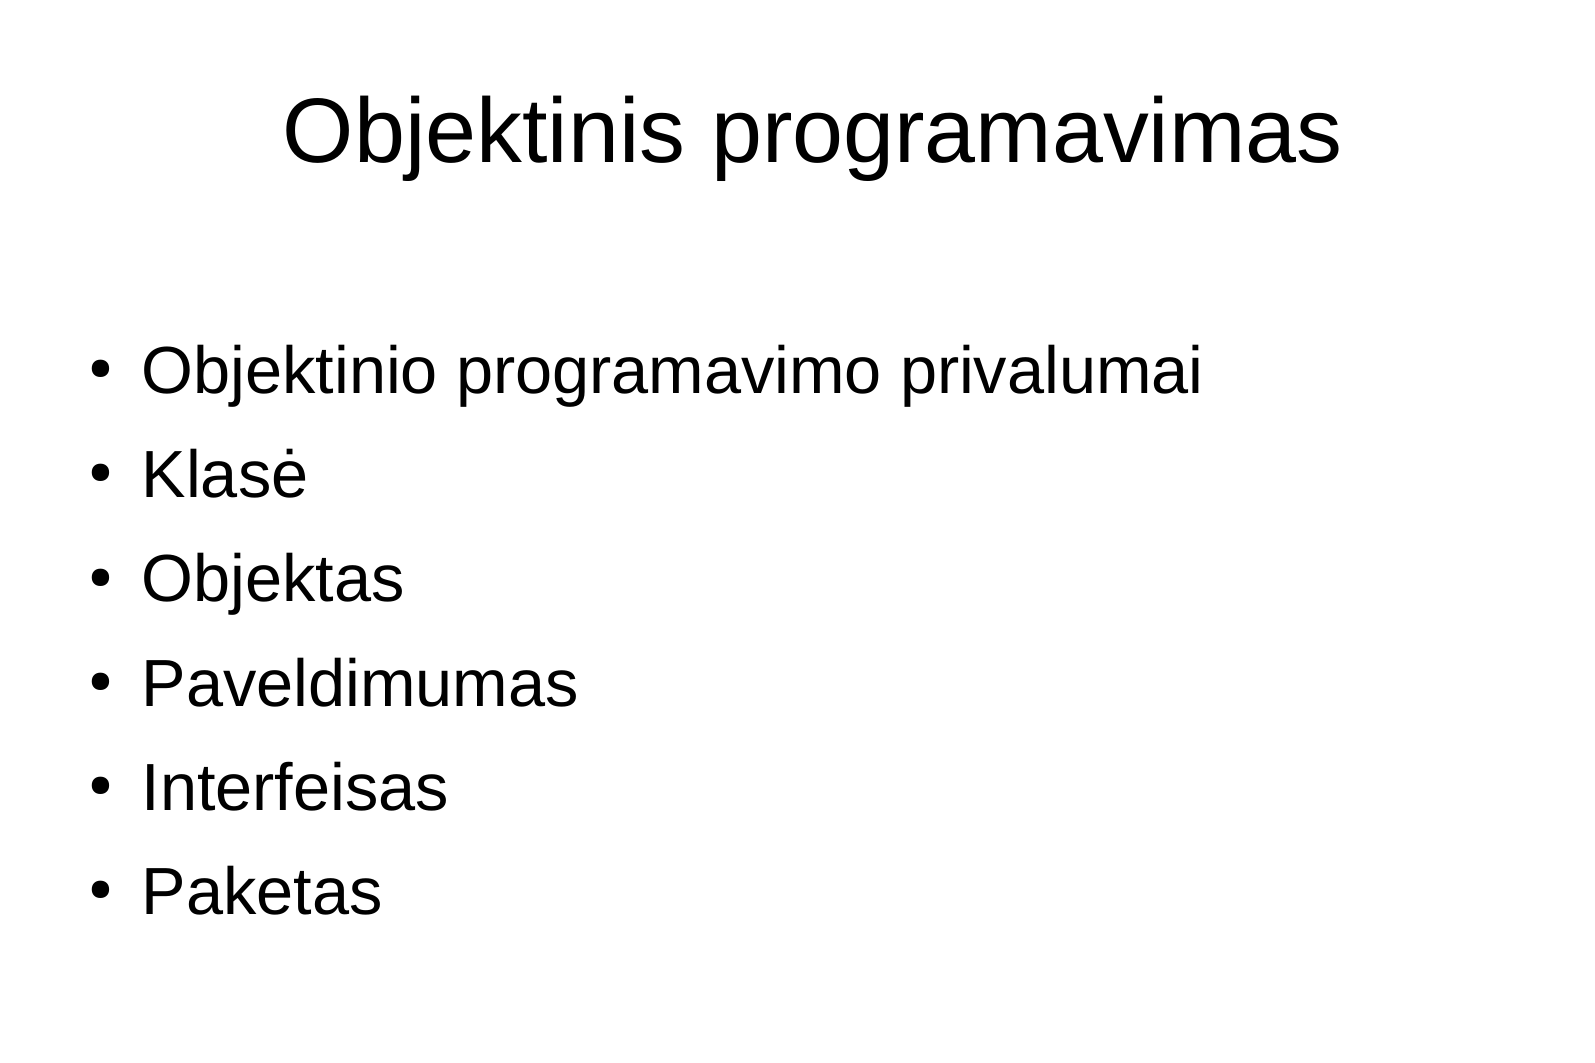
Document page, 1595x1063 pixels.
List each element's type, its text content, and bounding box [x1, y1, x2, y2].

list Objektinio programavimo privalumai Klasė Objektas Paveldimumas Interfeisas Paketas [70, 228, 1506, 1034]
title Objektinis programavimas [79, 42, 1515, 220]
